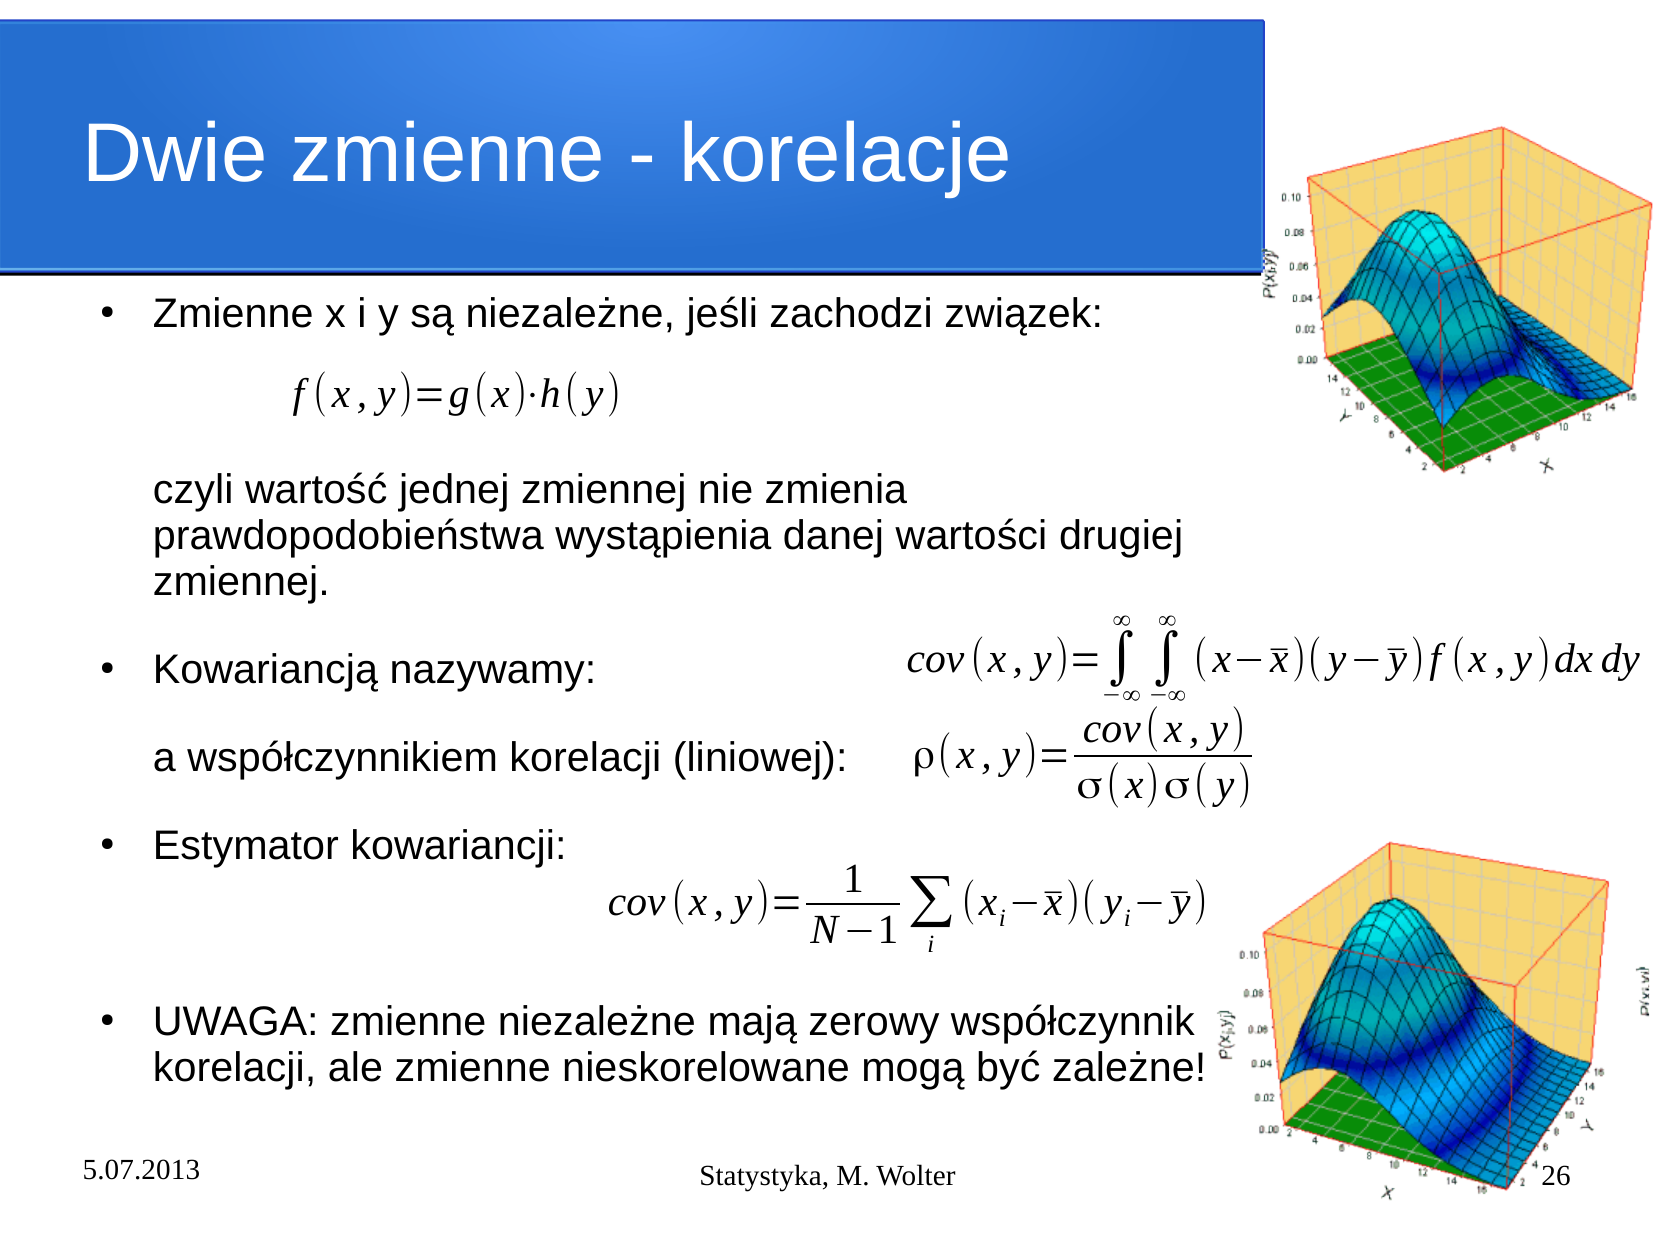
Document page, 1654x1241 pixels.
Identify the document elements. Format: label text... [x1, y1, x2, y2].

list Zmienne x i y są niezależne, jeśli zachodzi związek: czyli wartość jednej zmiennej nie zmienia prawdopodobieństwa wystąpienia danej wartości drugiej zmiennej. Kowariancją nazywamy: a współczynnikiem korelacji (liniowej): Estymator kowariancji: UWAGA: zmienne niezależne mają zerowy współczynnik korelacji, ale zmienne nieskorelowane mogą być zależne! [82, 290, 1246, 1096]
picture [1214, 837, 1650, 1207]
chart [285, 370, 628, 421]
chart [601, 855, 1215, 958]
title Dwie zmienne - korelacje [82, 49, 1250, 257]
picture [1261, 120, 1654, 489]
chart [900, 615, 1648, 811]
